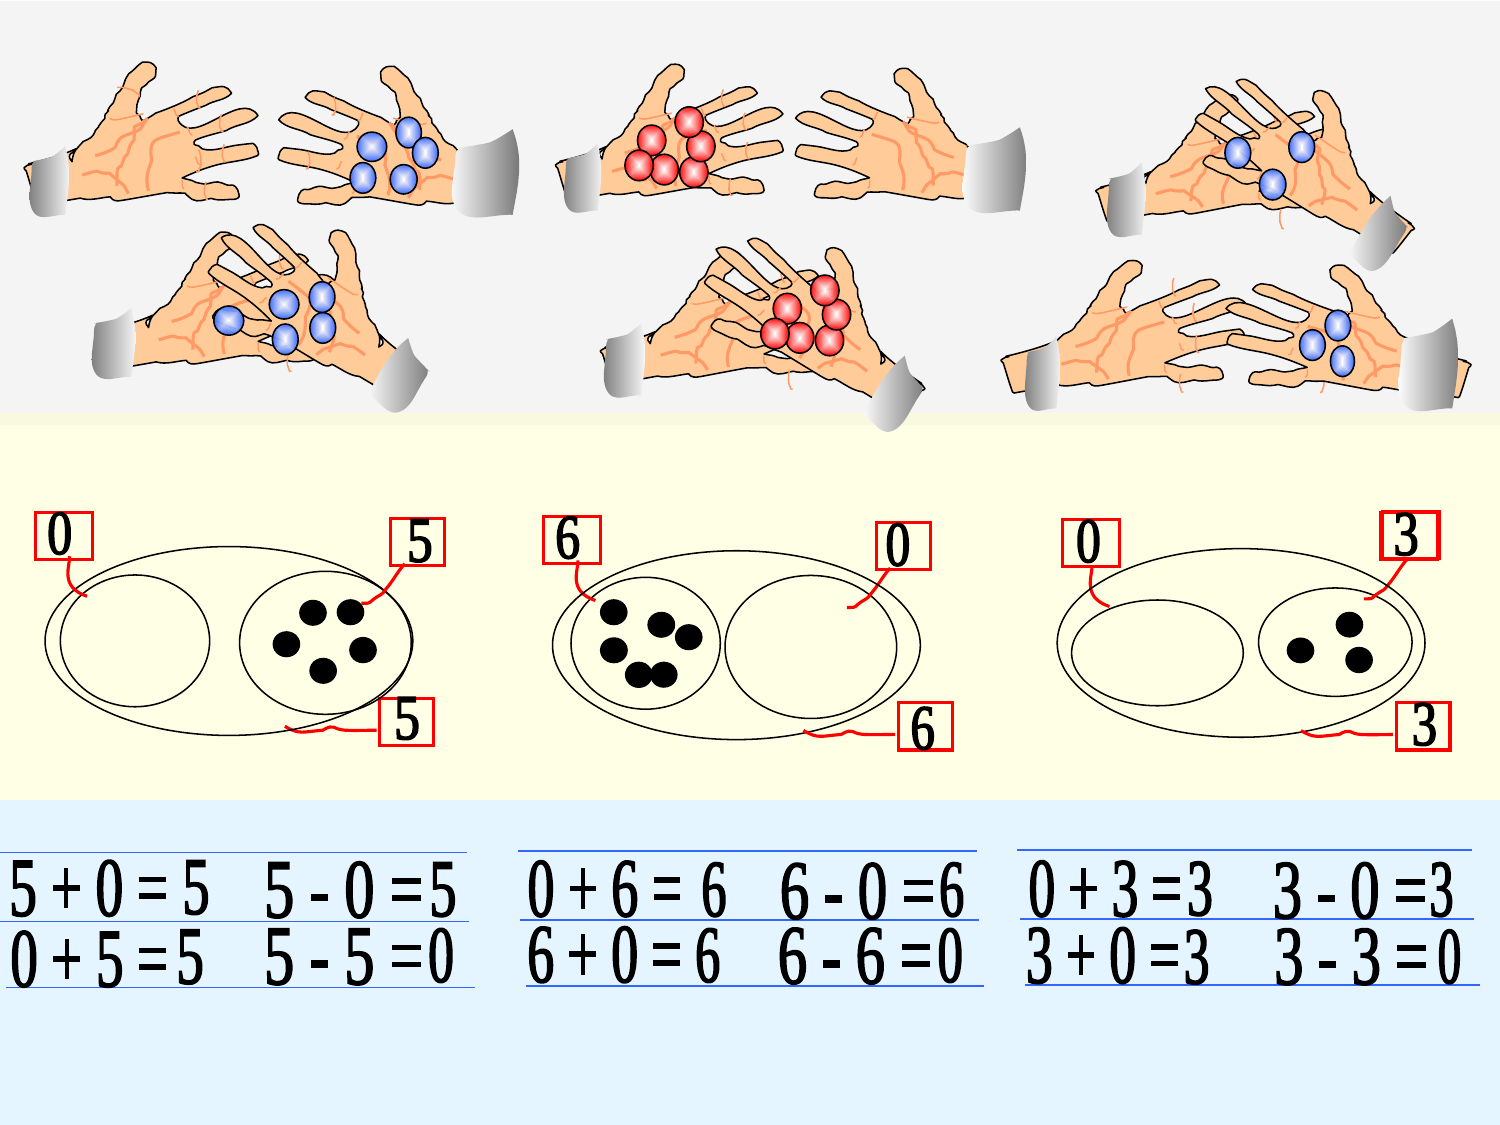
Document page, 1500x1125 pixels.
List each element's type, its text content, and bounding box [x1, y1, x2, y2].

text_box 6 - 0 = [904, 897, 932, 902]
text_box 0 + 6 = [570, 868, 596, 908]
text_box 0 + 6 = [654, 877, 680, 883]
text_box 0 + 3 = [1071, 868, 1096, 908]
text_box 5 - 0 = [392, 895, 421, 901]
text_box 6 - 0 = [860, 862, 885, 920]
text_box 6 - 6 = [902, 961, 930, 967]
text_box 3 [1186, 929, 1208, 985]
text_box 0 + 6 = [613, 860, 637, 918]
text_box 6 [703, 862, 725, 917]
text_box 0 [887, 523, 909, 567]
text_box 0 + 3 = [1114, 860, 1137, 918]
text_box 5 [185, 860, 208, 915]
text_box 3 + 0 = [1028, 927, 1051, 984]
text_box 6 + 0 = [613, 926, 637, 983]
text_box 0 + 5 = [12, 930, 36, 988]
text_box 5 - 5 = [392, 945, 421, 950]
text_box 0 [939, 928, 961, 983]
text_box 3 [1396, 513, 1417, 556]
text_box 3 - 0 = [1352, 862, 1378, 919]
text_box 0 + 3 = [1154, 877, 1179, 883]
text_box 5 - 0 = [392, 879, 421, 884]
text_box 6 - 6 = [780, 927, 806, 985]
text_box 5 + 0 = [97, 860, 122, 917]
text_box 6 [697, 928, 719, 983]
text_box 5 - 0 = [267, 862, 292, 919]
text_box 3 + 0 = [1111, 927, 1134, 984]
text_box 3 - 0 = [1275, 862, 1300, 919]
text_box 6 + 0 = [529, 926, 553, 983]
text_box 3 + 0 = [1068, 935, 1094, 975]
text_box 5 - 0 = [346, 861, 373, 919]
text_box 5 - 5 = [392, 962, 421, 967]
text_box 5 [179, 929, 202, 985]
text_box 3 - 0 = [1396, 879, 1424, 885]
text_box 5 [432, 862, 455, 917]
text_box 0 [430, 928, 452, 983]
text_box 5 [397, 697, 418, 740]
text_box 6 [557, 516, 579, 559]
text_box 5 + 0 = [12, 860, 35, 917]
text_box 6 - 0 = [904, 880, 932, 885]
text_box 6 + 0 = [654, 943, 680, 949]
text_box [0, 0, 1500, 1125]
text_box 5 - 5 = [267, 928, 292, 986]
text_box 0 + 3 = [1030, 860, 1054, 918]
text_box 6 [912, 707, 934, 750]
text_box 3 - 3 = [1277, 928, 1302, 986]
text_box 0 + 6 = [529, 860, 553, 918]
text_box 6 + 0 = [570, 934, 596, 974]
text_box 0 [49, 512, 71, 555]
text_box 3 - 3 = [1354, 928, 1379, 986]
text_box 0 + 5 = [54, 939, 80, 979]
text_box 6 [941, 862, 963, 917]
text_box 3 - 3 = [1398, 945, 1426, 951]
text_box 0 + 5 = [99, 931, 122, 988]
text_box 5 [410, 519, 431, 563]
text_box 3 - 0 = [1396, 896, 1424, 901]
text_box 3 [1431, 862, 1452, 917]
text_box 6 - 0 = [782, 863, 808, 920]
text_box 5 - 5 = [347, 928, 373, 986]
text_box 3 [1189, 861, 1211, 917]
text_box 6 - 6 = [902, 945, 930, 950]
text_box 6 - 6 = [858, 927, 884, 985]
text_box 3 [1414, 703, 1436, 746]
text_box 5 + 0 = [53, 868, 80, 908]
text_box 3 - 3 = [1398, 962, 1426, 967]
text_box 0 [1439, 929, 1460, 984]
text_box 0 [1078, 519, 1099, 563]
